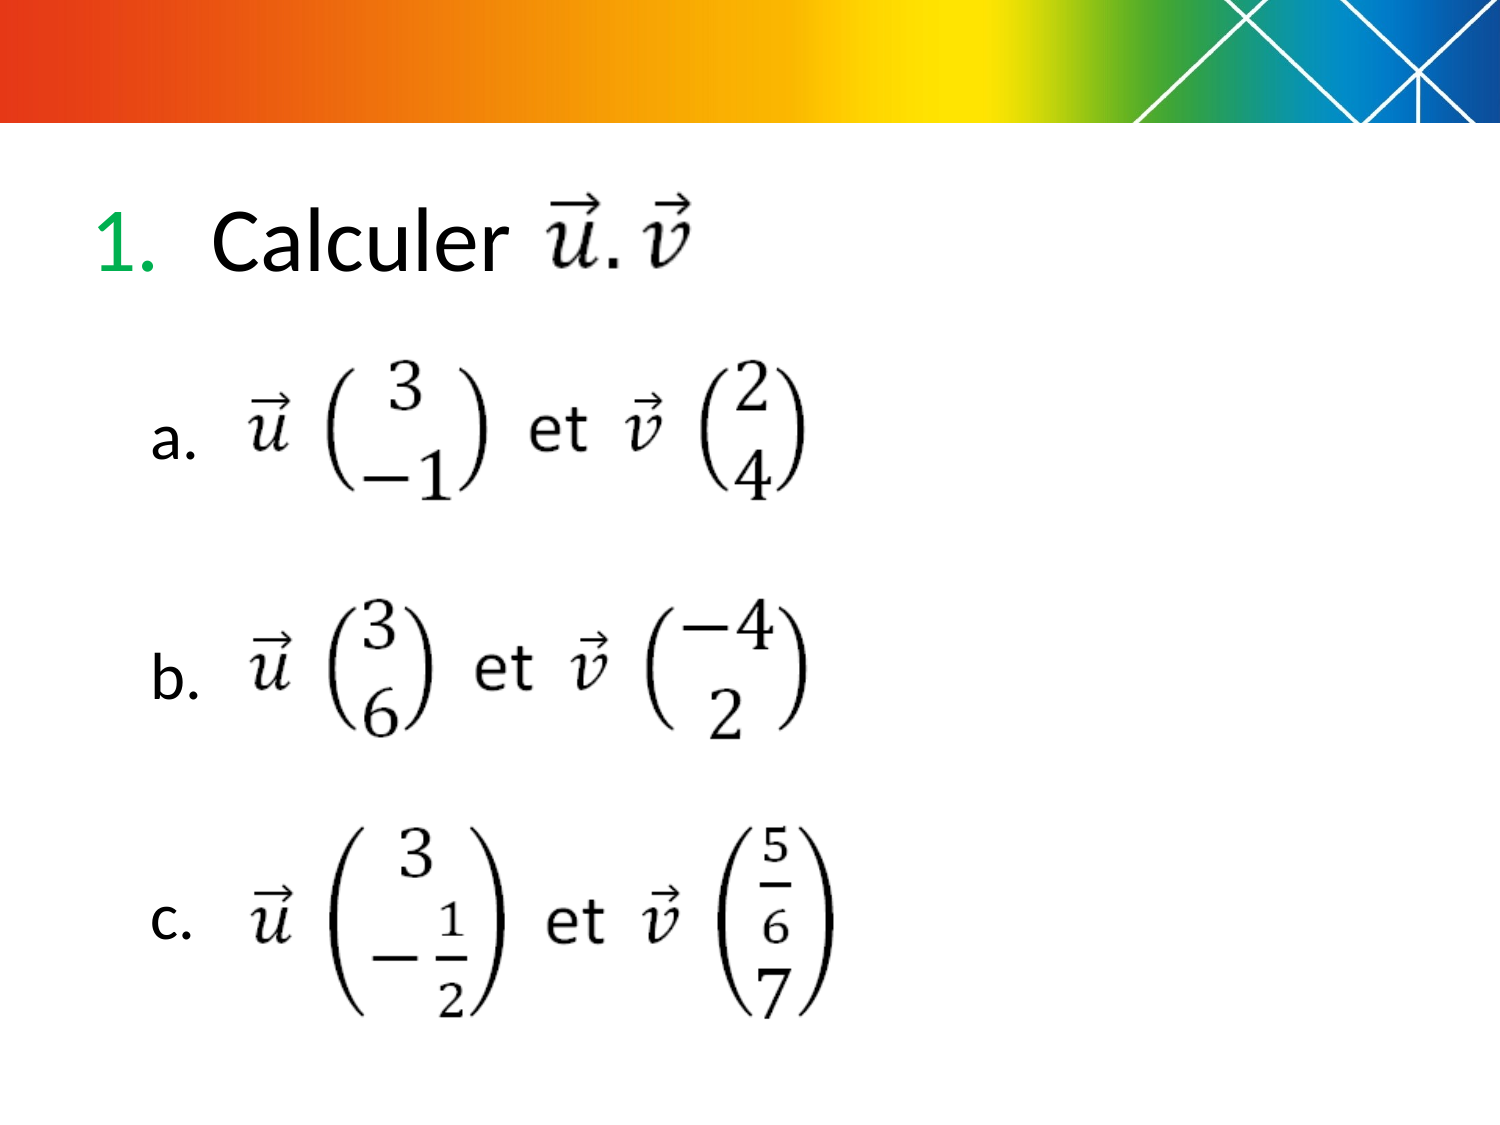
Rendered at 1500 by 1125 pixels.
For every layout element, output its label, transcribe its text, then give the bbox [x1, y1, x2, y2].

text_box a. b. c. [135, 385, 821, 1121]
picture [242, 809, 865, 1041]
title Calculer [75, 163, 1426, 305]
picture [230, 343, 821, 516]
picture [1340, 0, 1500, 123]
picture [230, 585, 831, 755]
picture [0, 0, 1359, 123]
picture [537, 182, 718, 291]
